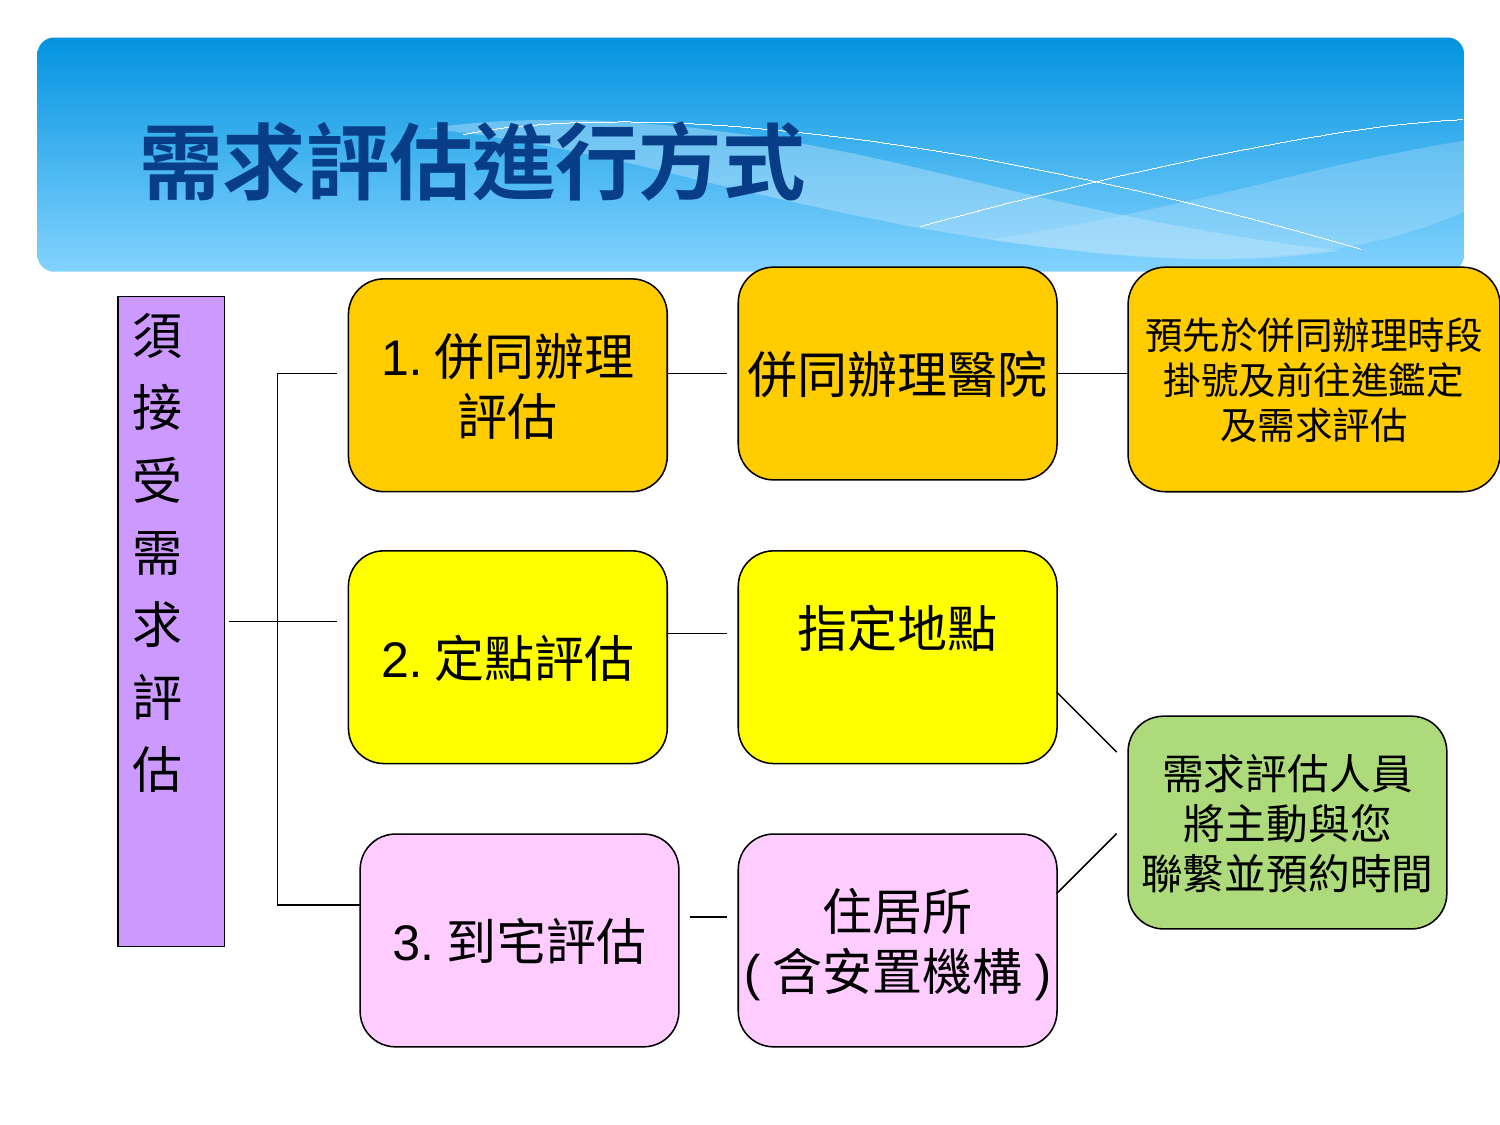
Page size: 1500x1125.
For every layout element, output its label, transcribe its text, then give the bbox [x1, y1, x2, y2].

text_box 3.到宅評估 [360, 834, 679, 1047]
text_box 指定地點 [738, 550, 1058, 764]
text_box 1.併同辦理 評估 [348, 278, 668, 492]
text_box 併同辦理醫院 [738, 267, 1058, 480]
list 須 接 受 需 求 評 估 [117, 296, 225, 947]
text_box 預先於併同辦理時段 掛號及前往進鑑定 及需求評估 [1128, 267, 1500, 492]
title 需求評估進行方式 [112, 66, 833, 254]
text_box 2.定點評估 [348, 550, 668, 764]
text_box 住居所 (含安置機構) [738, 834, 1058, 1047]
text_box 需求評估人員 將主動與您 聯繫並預約時間 [1128, 716, 1447, 929]
